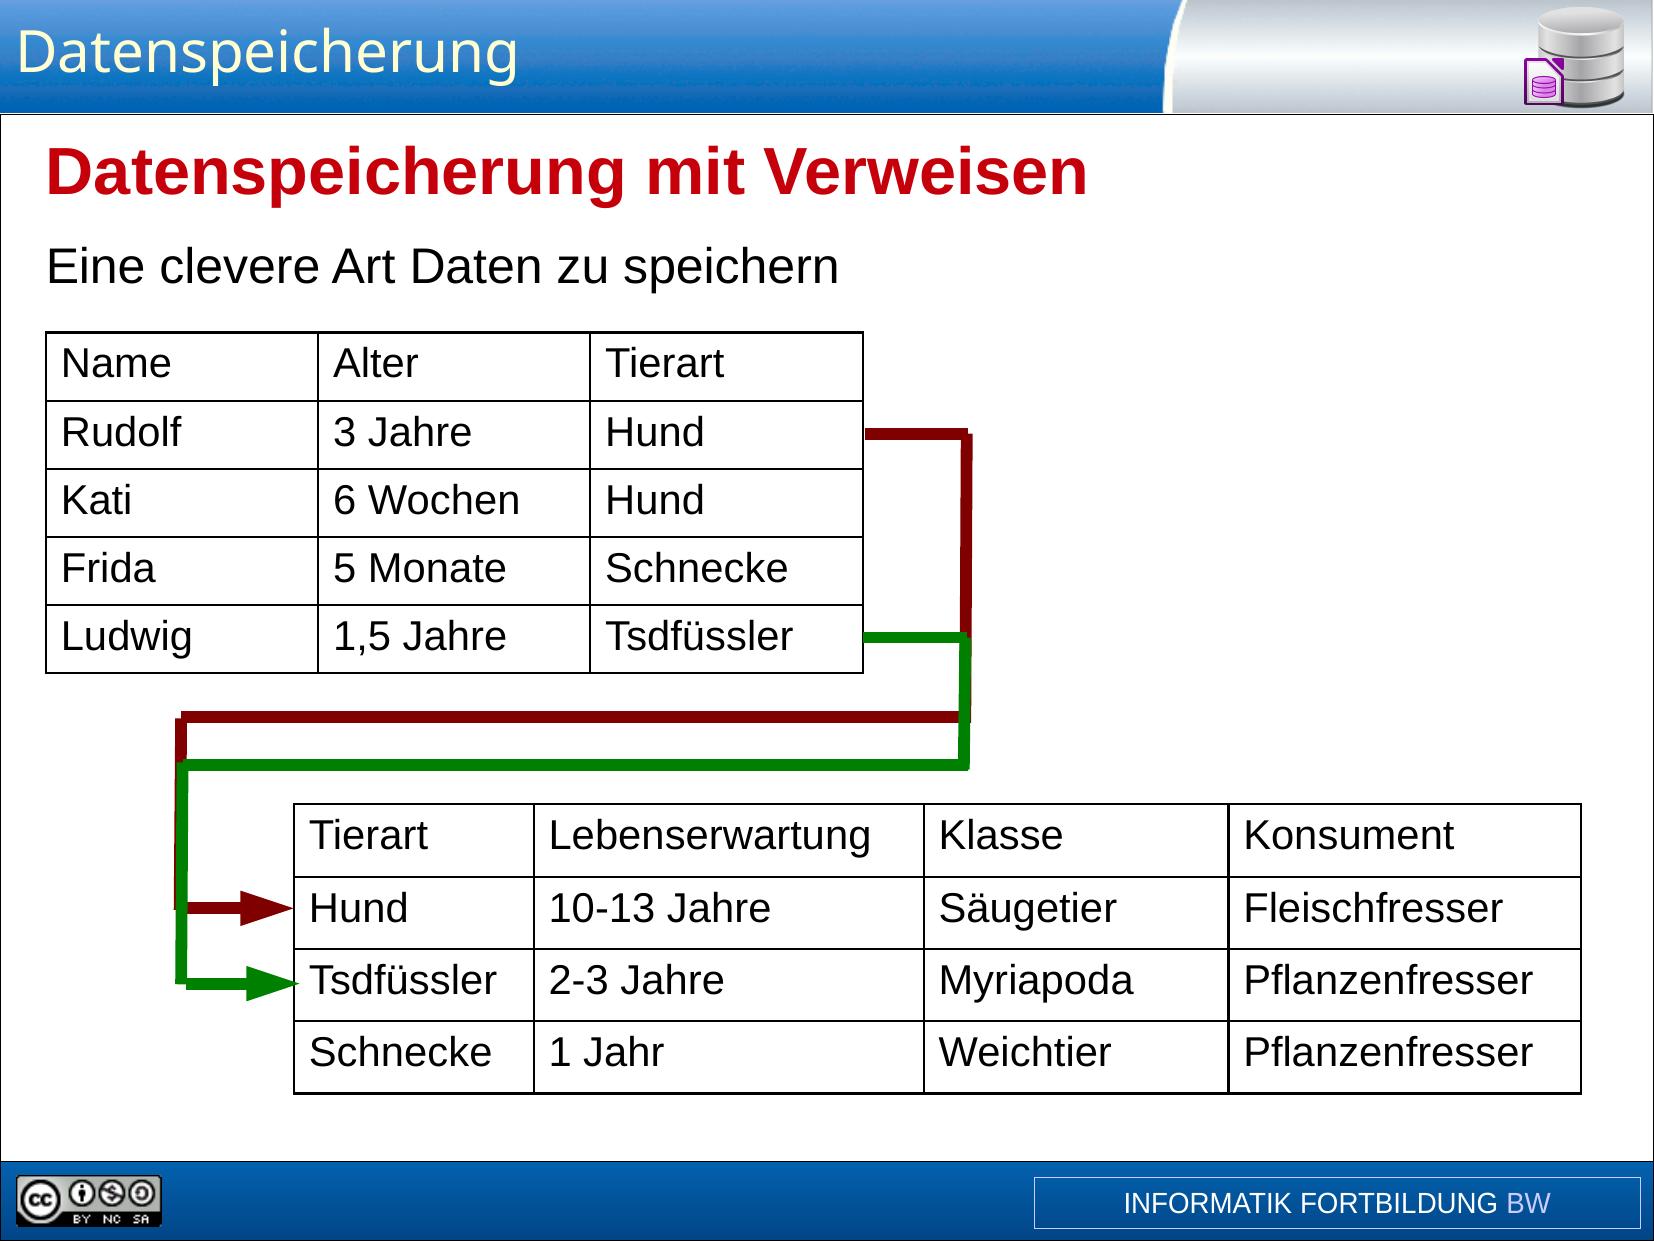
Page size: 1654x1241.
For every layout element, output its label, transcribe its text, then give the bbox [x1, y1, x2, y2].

table_cell Schnecke [591, 538, 862, 604]
table_header Tierart [591, 334, 862, 400]
table_cell 1 Jahr [535, 1022, 923, 1092]
table_cell Hund [591, 402, 862, 468]
table_cell Schnecke [295, 1022, 533, 1092]
title Datenspeicherung [14, 11, 1458, 90]
table_cell Hund [295, 878, 533, 948]
table_cell 1,5 Jahre [319, 606, 589, 672]
table_cell Kati [47, 470, 317, 536]
table_header Klasse [925, 805, 1227, 876]
table_cell Rudolf [47, 402, 317, 468]
picture [16, 1175, 162, 1227]
table_cell 2-3 Jahre [535, 950, 923, 1020]
table_cell Hund [591, 470, 862, 536]
table_cell Tsdfüssler [295, 950, 533, 1020]
list Datenspeicherung mit Verweisen Eine clevere Art Daten zu speichern [34, 133, 1474, 380]
table_cell 10-13 Jahre [535, 878, 923, 948]
table_cell Myriapoda [925, 950, 1227, 1020]
table_cell Fleischfresser [1230, 878, 1580, 948]
table_cell Ludwig [47, 606, 317, 672]
table_header Konsument [1230, 805, 1580, 876]
table_header Alter [319, 334, 589, 400]
table_cell Weichtier [925, 1022, 1227, 1092]
picture [0, 0, 1654, 113]
table_header Tierart [295, 805, 533, 876]
table_header Name [47, 334, 317, 400]
table_cell 3 Jahre [319, 402, 589, 468]
table_cell Frida [47, 538, 317, 604]
table_cell Pflanzenfresser [1230, 950, 1580, 1020]
table_header Lebenserwartung [535, 805, 923, 876]
table_cell 6 Wochen [319, 470, 589, 536]
table_cell Säugetier [925, 878, 1227, 948]
table_cell Tsdfüssler [591, 606, 862, 672]
table_cell 5 Monate [319, 538, 589, 604]
table_cell Pflanzenfresser [1230, 1022, 1580, 1092]
